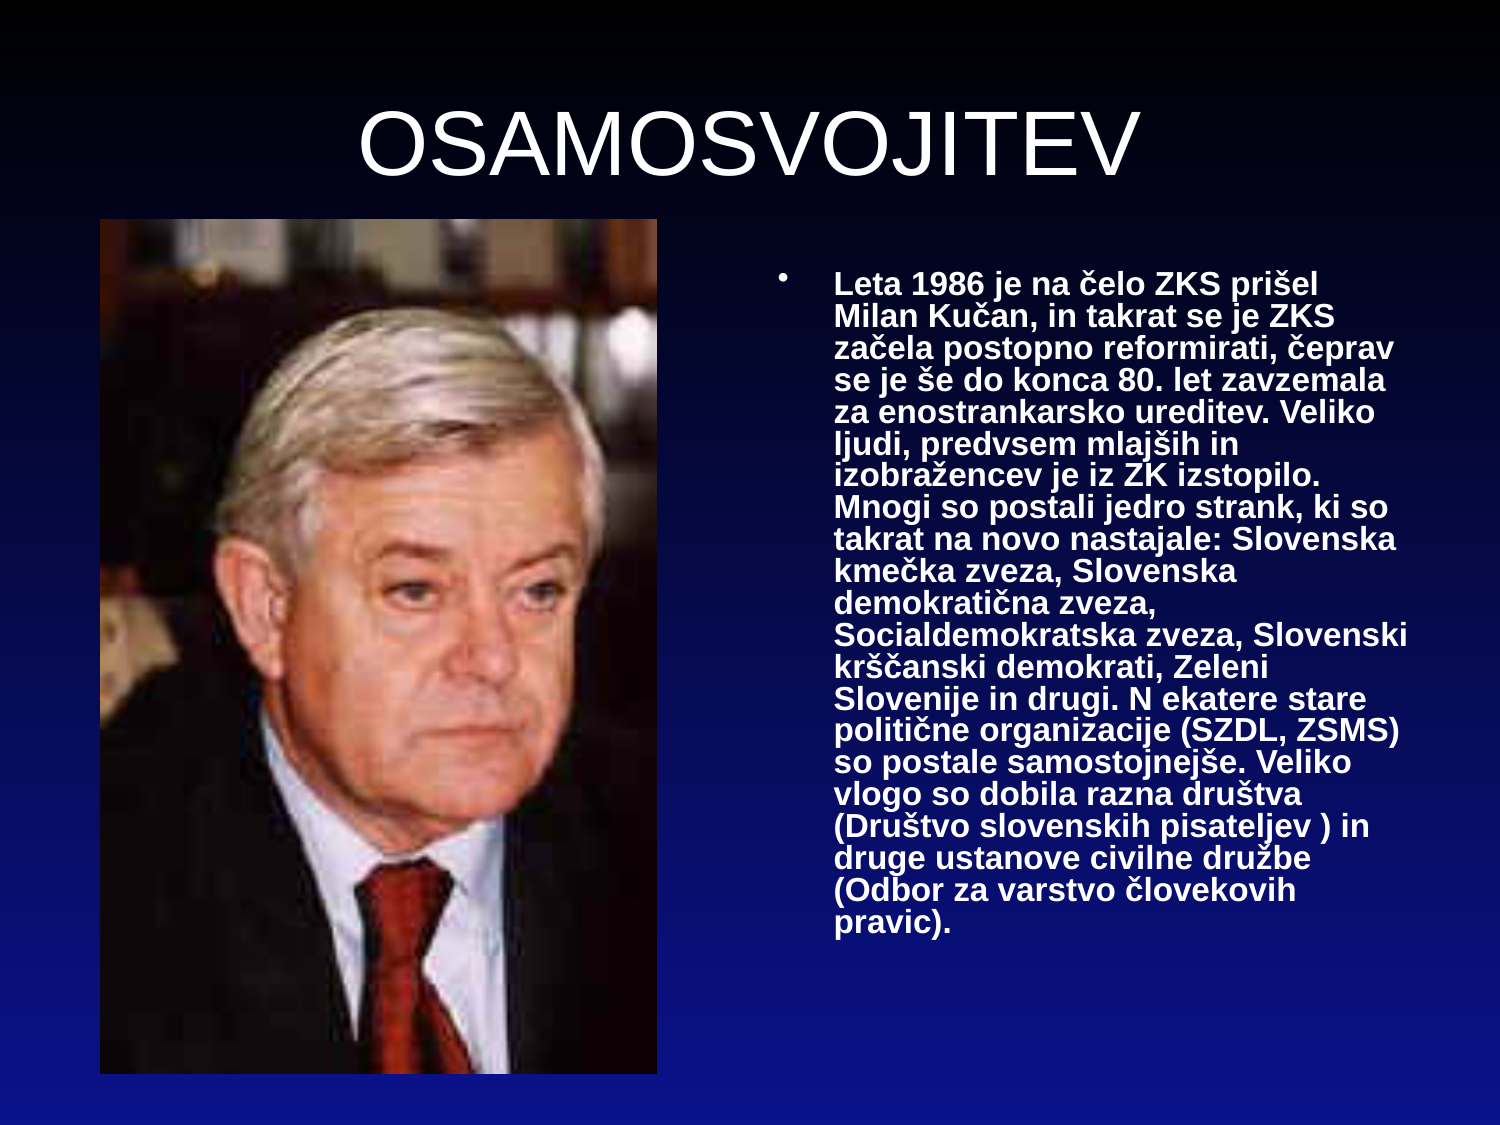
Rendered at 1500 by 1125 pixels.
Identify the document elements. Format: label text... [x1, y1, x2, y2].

list Leta 1986 je na čelo ZKS prišel Milan Kučan, in takrat se je ZKS začela postopno reformirati, čeprav se je še do konca 80. let zavzemala za enostrankarsko ureditev. Veliko ljudi, predvsem mlajših in izobražencev je iz ZK izstopilo. Mnogi so postali jedro strank, ki so takrat na novo nastajale: Slovenska kmečka zveza, Slovenska demokratična zveza, Socialdemokratska zveza, Slovenski krščanski demokrati, Zeleni Slovenije in drugi. N ekatere stare politične organizacije (SZDL, ZSMS) so postale samostojnejše. Veliko vlogo so dobila razna društva (Društvo slovenskih pisateljev ) in druge ustanove civilne družbe (Odbor za varstvo človekovih pravic). [762, 262, 1425, 1005]
picture [100, 219, 657, 1074]
title OSAMOSVOJITEV [75, 45, 1425, 233]
